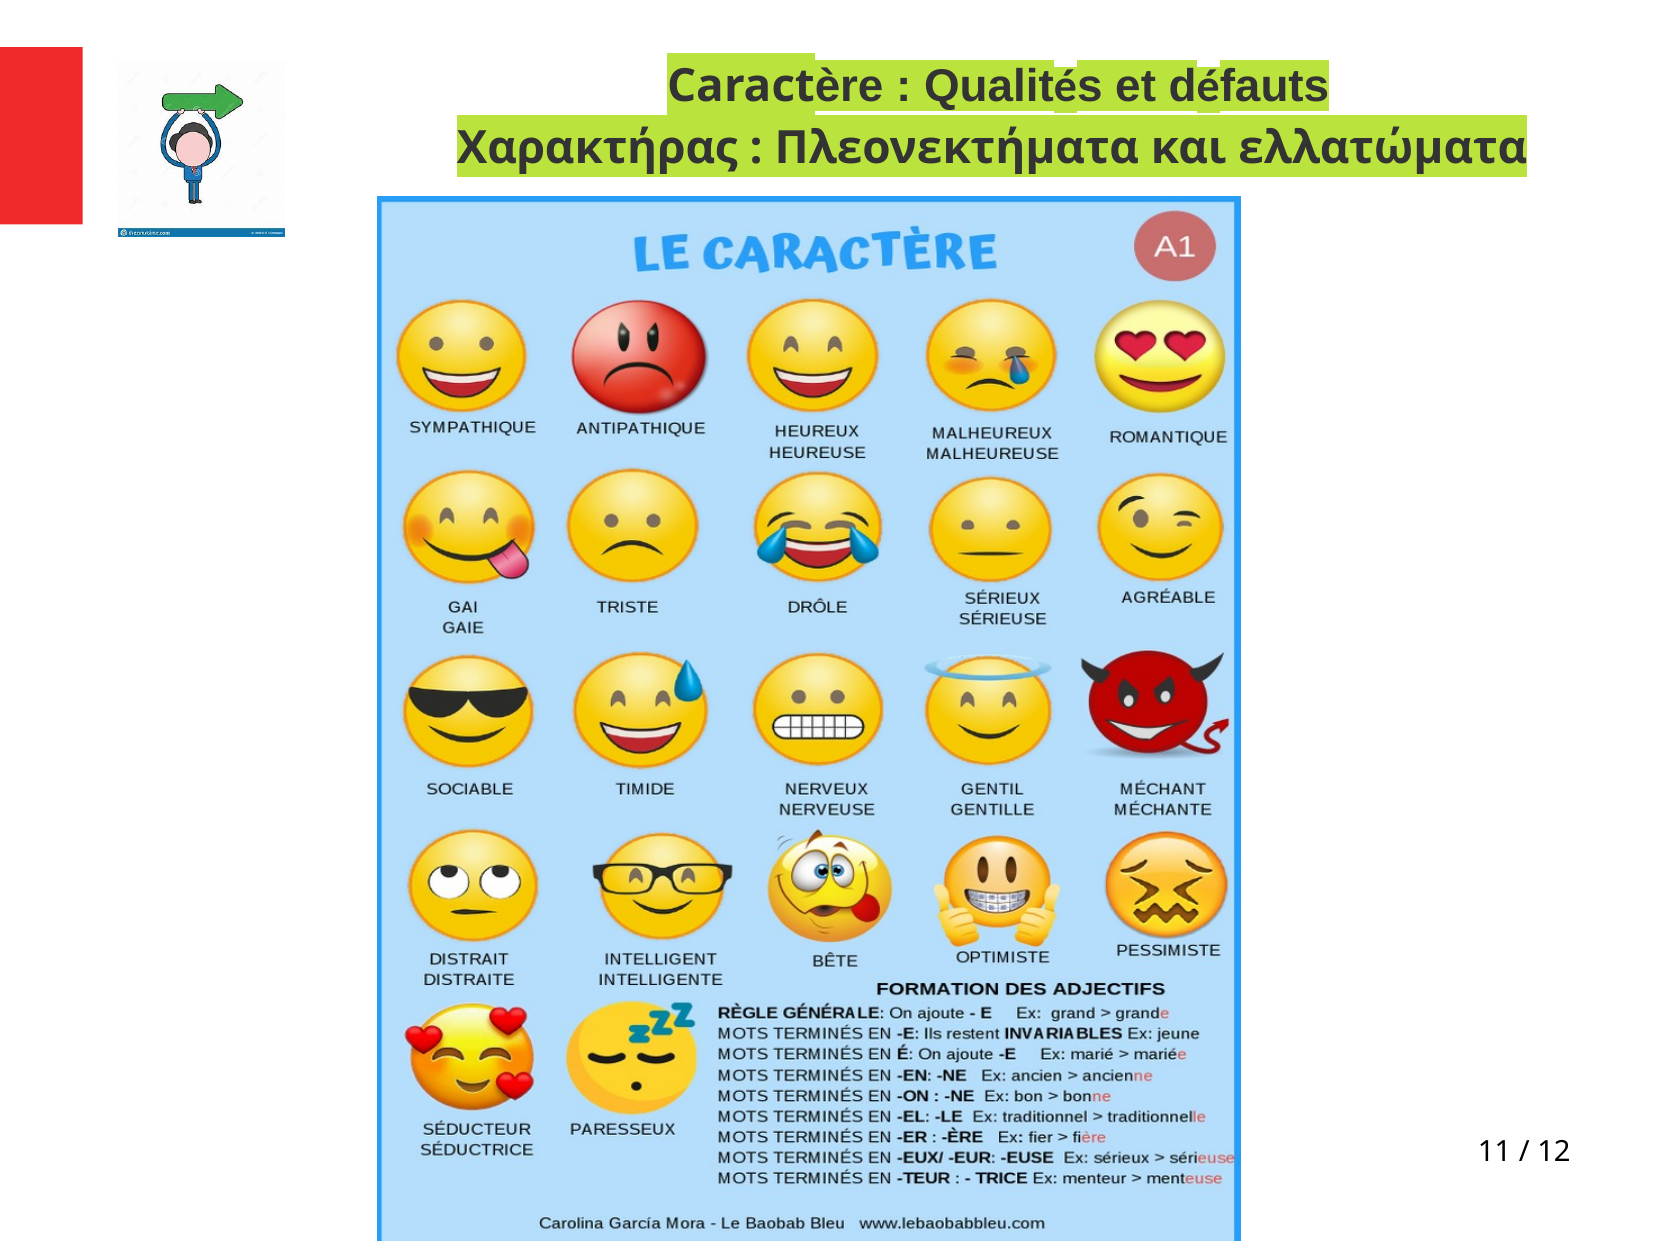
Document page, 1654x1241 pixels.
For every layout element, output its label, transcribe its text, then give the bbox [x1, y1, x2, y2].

picture [377, 196, 1241, 1241]
title Caractère : Qualités et défauts Χαρακτήρας : Πλεονεκτήματα και ελλατώματα [366, 40, 1619, 189]
picture [118, 60, 285, 237]
